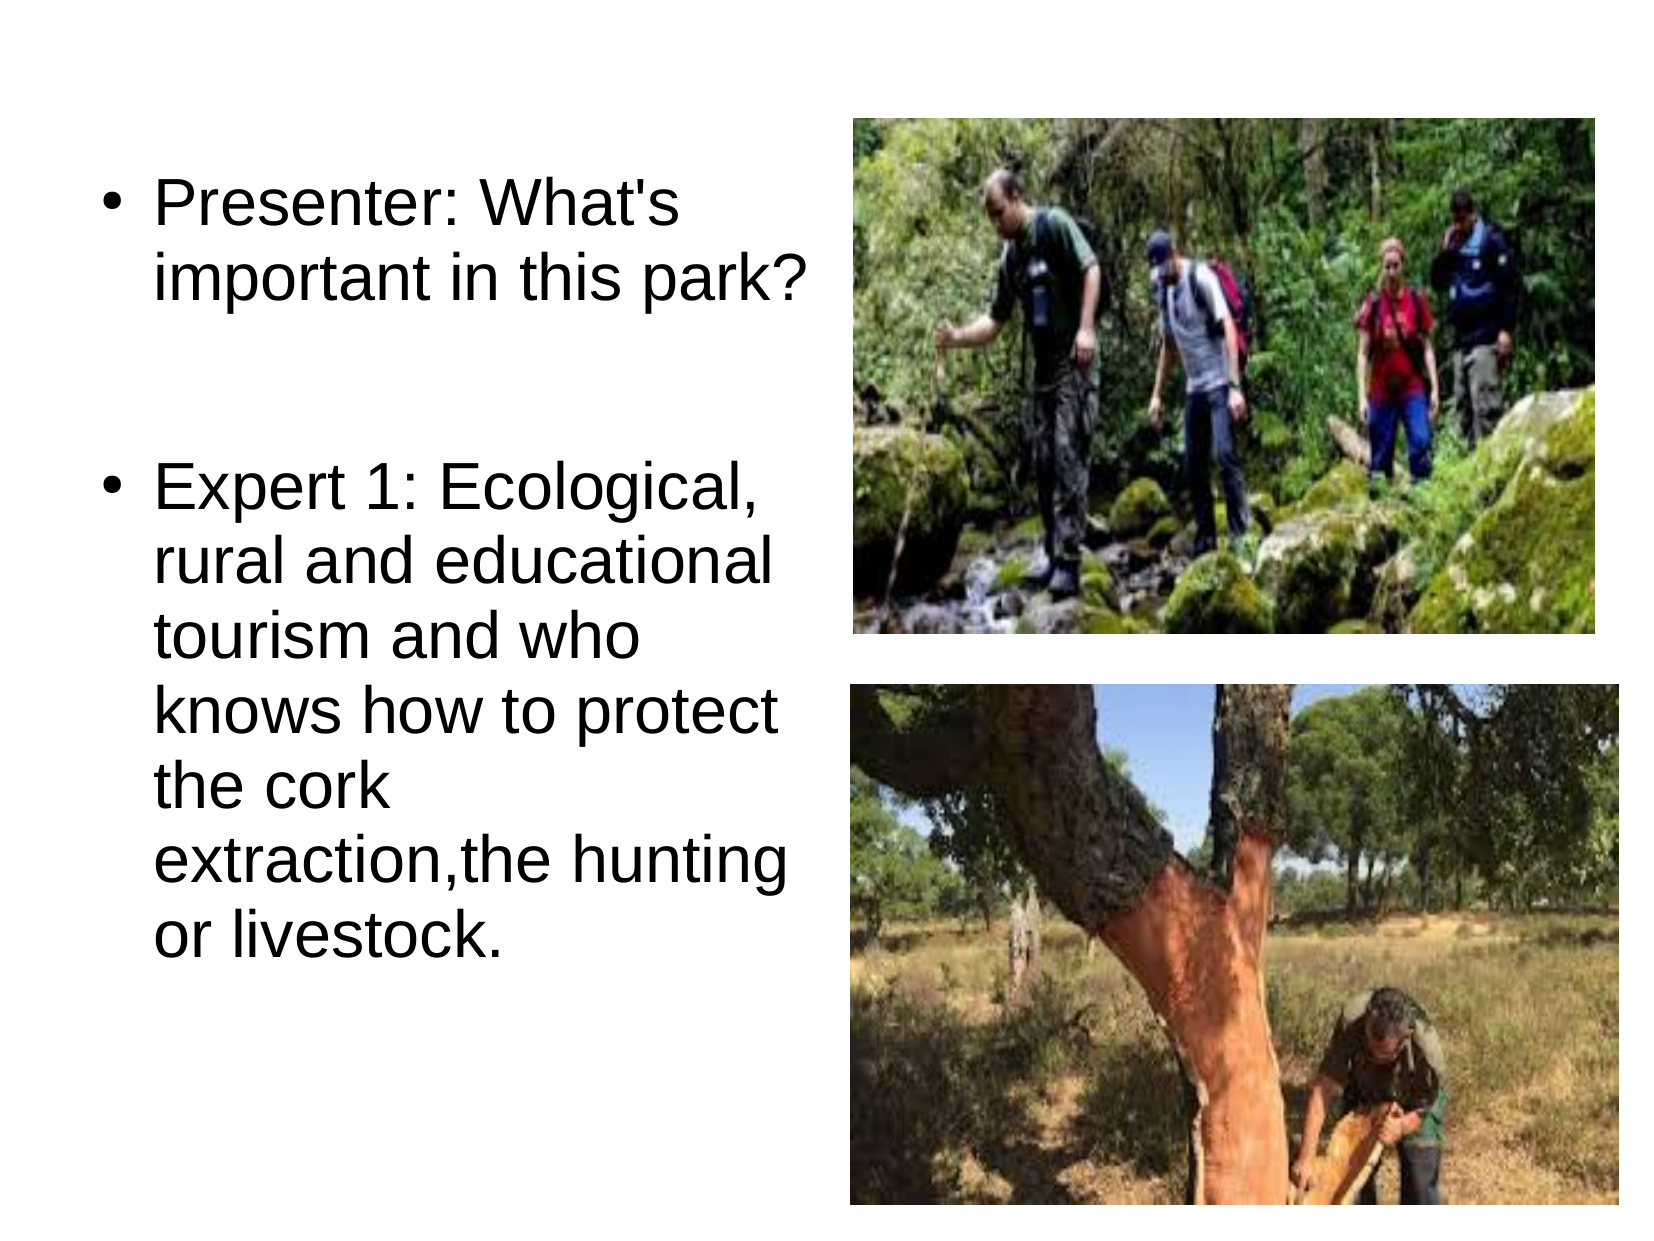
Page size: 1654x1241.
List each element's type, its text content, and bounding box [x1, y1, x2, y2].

picture [850, 684, 1619, 1205]
list Presenter: What's important in this park? Expert 1: Ecological, rural and educational tourism and who knows how to protect the cork extraction,the hunting or livestock. [82, 165, 809, 1123]
picture [853, 118, 1595, 634]
